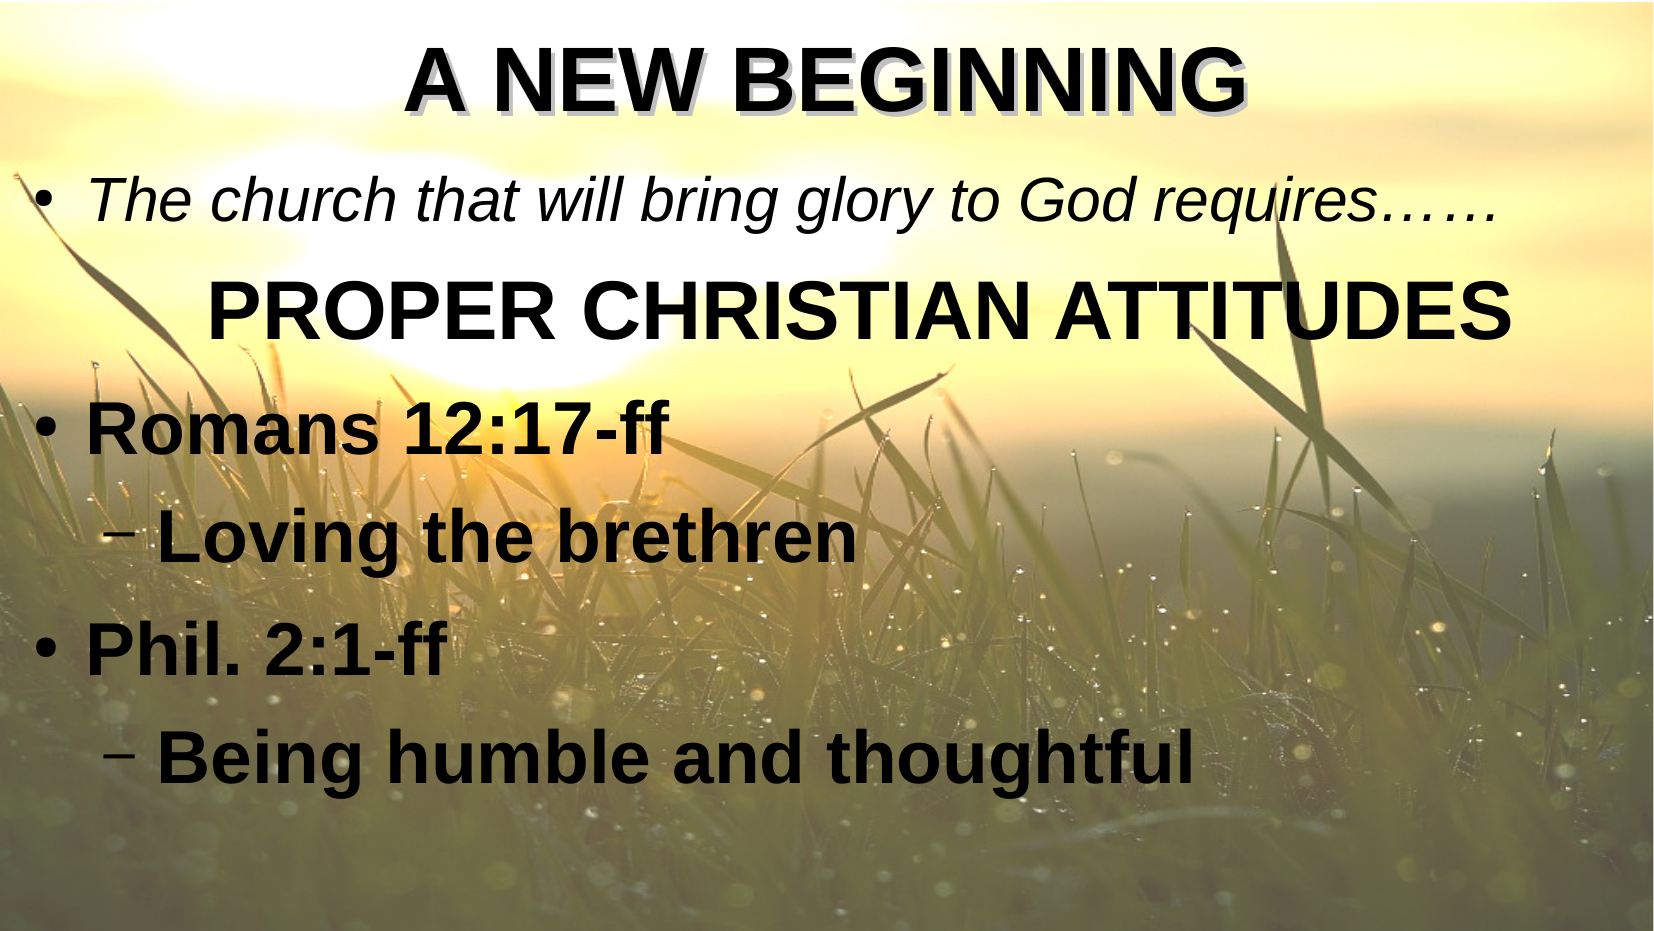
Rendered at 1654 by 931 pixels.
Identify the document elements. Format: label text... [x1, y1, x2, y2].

title A NEW BEGINNING [82, 2, 1571, 158]
list The church that will bring glory to God requires…… PROPER CHRISTIAN ATTITUDES Romans 12:17-ff Loving the brethren Phil. 2:1-ff Being humble and thoughtful [15, 165, 1636, 931]
picture [0, 2, 1654, 931]
